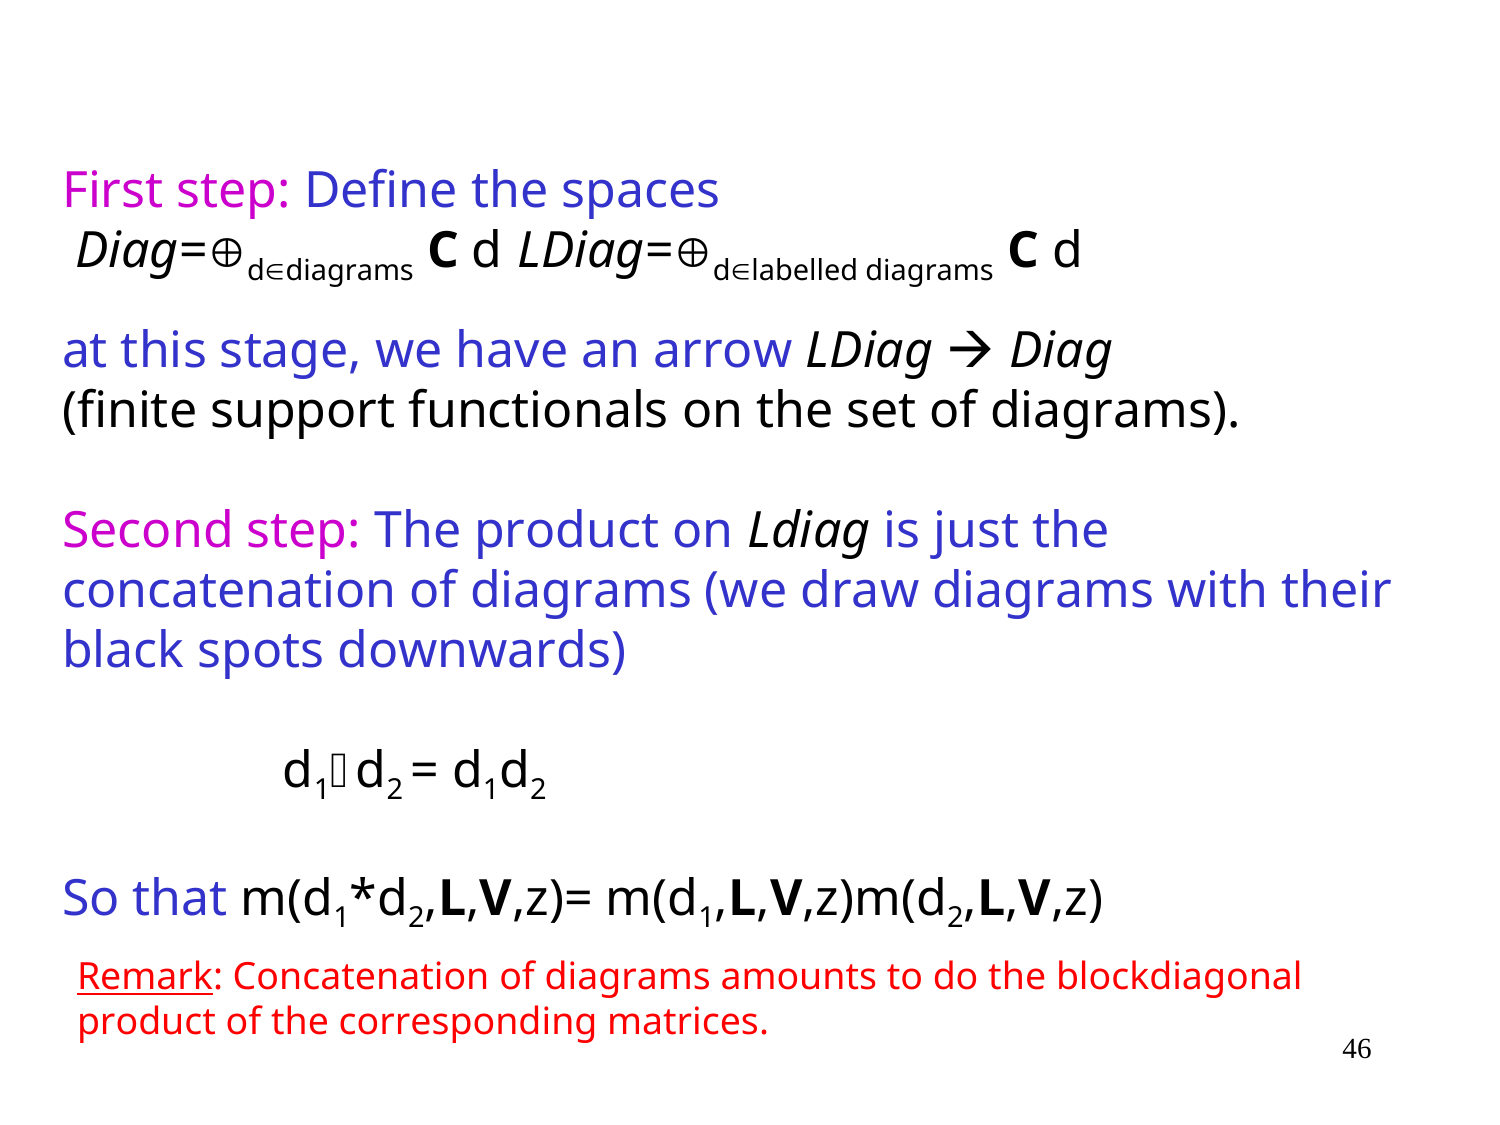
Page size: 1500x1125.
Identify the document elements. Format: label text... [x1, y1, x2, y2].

text_box Remark: Concatenation of diagrams amounts to do the blockdiagonal product of the corresponding matrices. [62, 944, 1403, 1051]
text_box First step: Define the spaces Diag=ddiagrams C d LDiag=dlabelled diagrams C d at this stage, we have an arrow LDiag  Diag (finite support functionals on the set of diagrams). Second step: The product on Ldiag is just the concatenation of diagrams (we draw diagrams with their black spots downwards) d1 d2 = d1d2 So that m(d1*d2,L,V,z)= m(d1,L,V,z)m(d2,L,V,z)‏ [47, 149, 1426, 1002]
